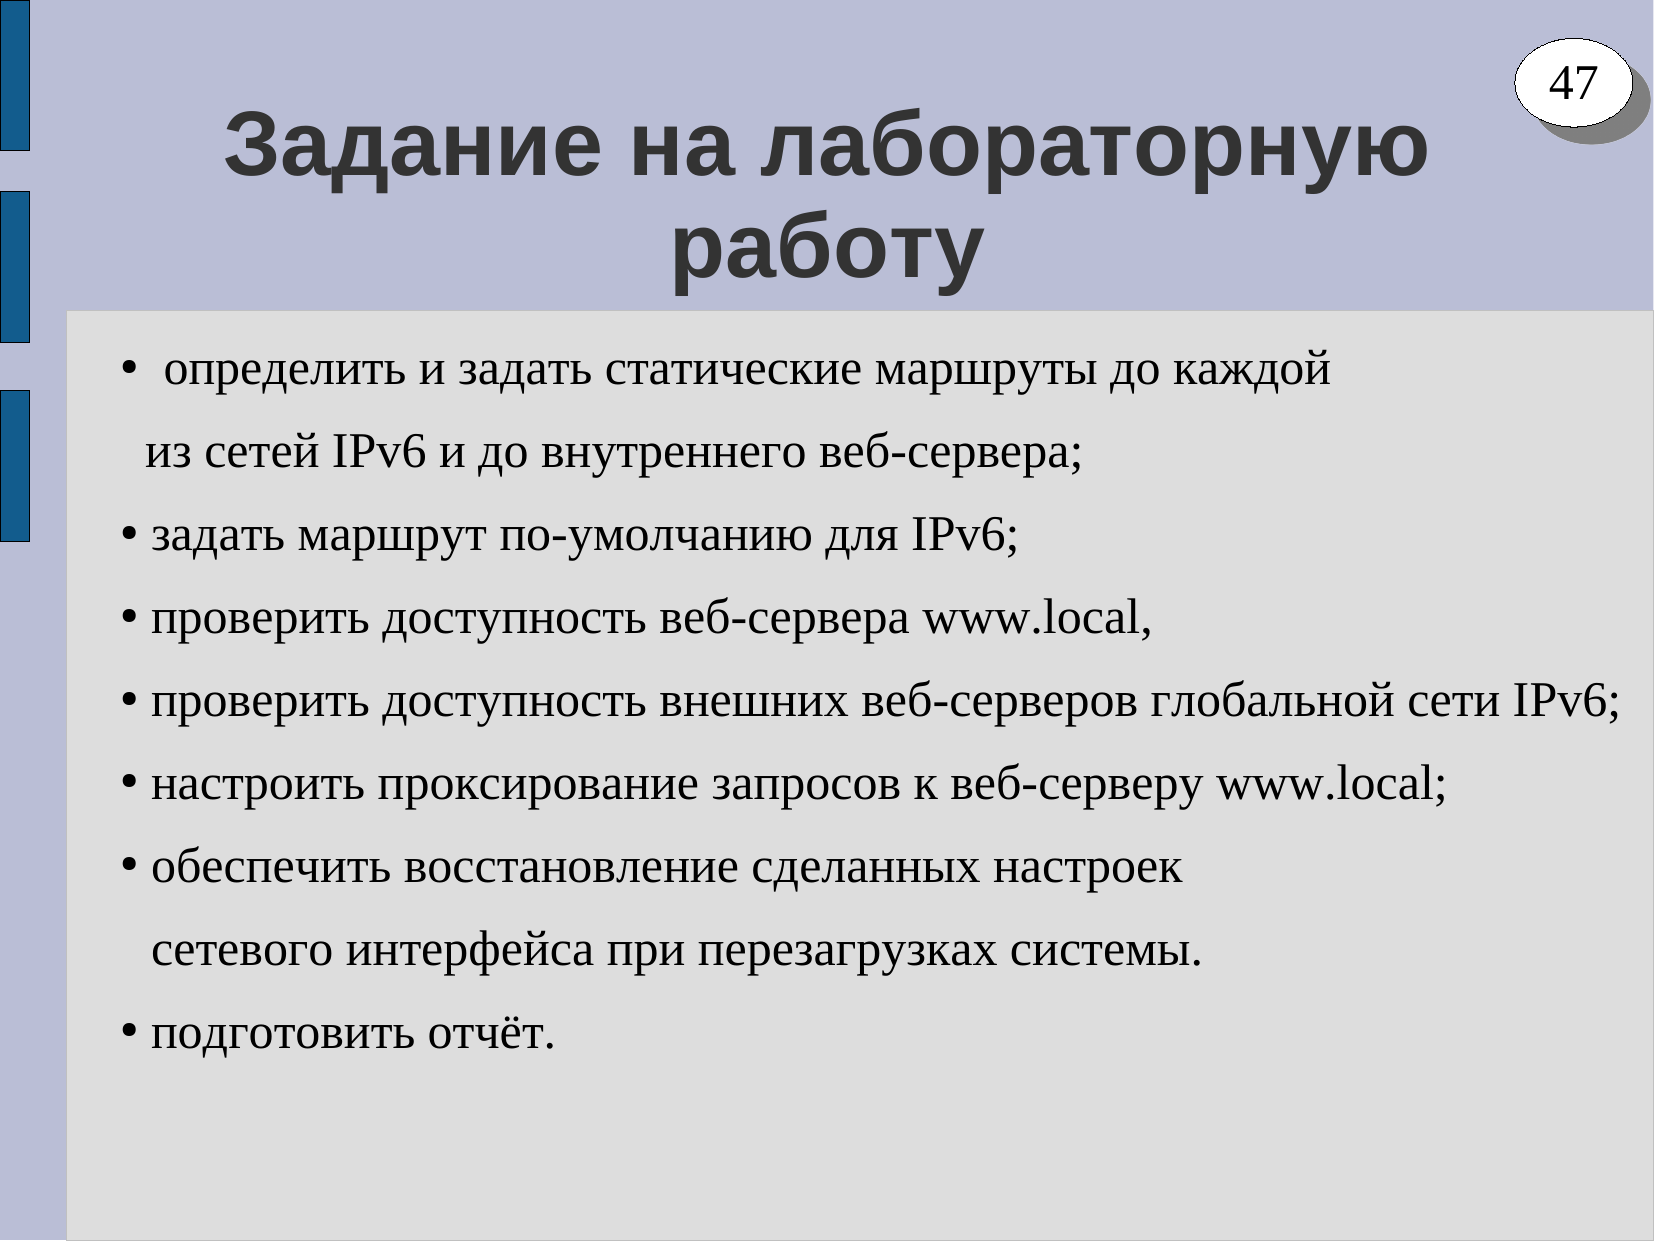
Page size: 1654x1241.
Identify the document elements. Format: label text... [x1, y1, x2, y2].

text_box определить и задать статические маршруты до каждой из сетей IPv6 и до внутреннего веб-сервера; задать маршрут по-умолчанию для IPv6; проверить доступность веб-сервера www.local, проверить доступность внешних веб-серверов глобальной сети IPv6; настроить проксированиe запросов к веб-серверу www.local; обеспечить восстановление сделанных настроек сетевого интерфейса при перезагрузках системы. подготовить отчёт. [120, 312, 1654, 1225]
title Задание на лабораторную работу [121, 91, 1534, 299]
text_box 47 [1514, 38, 1633, 128]
